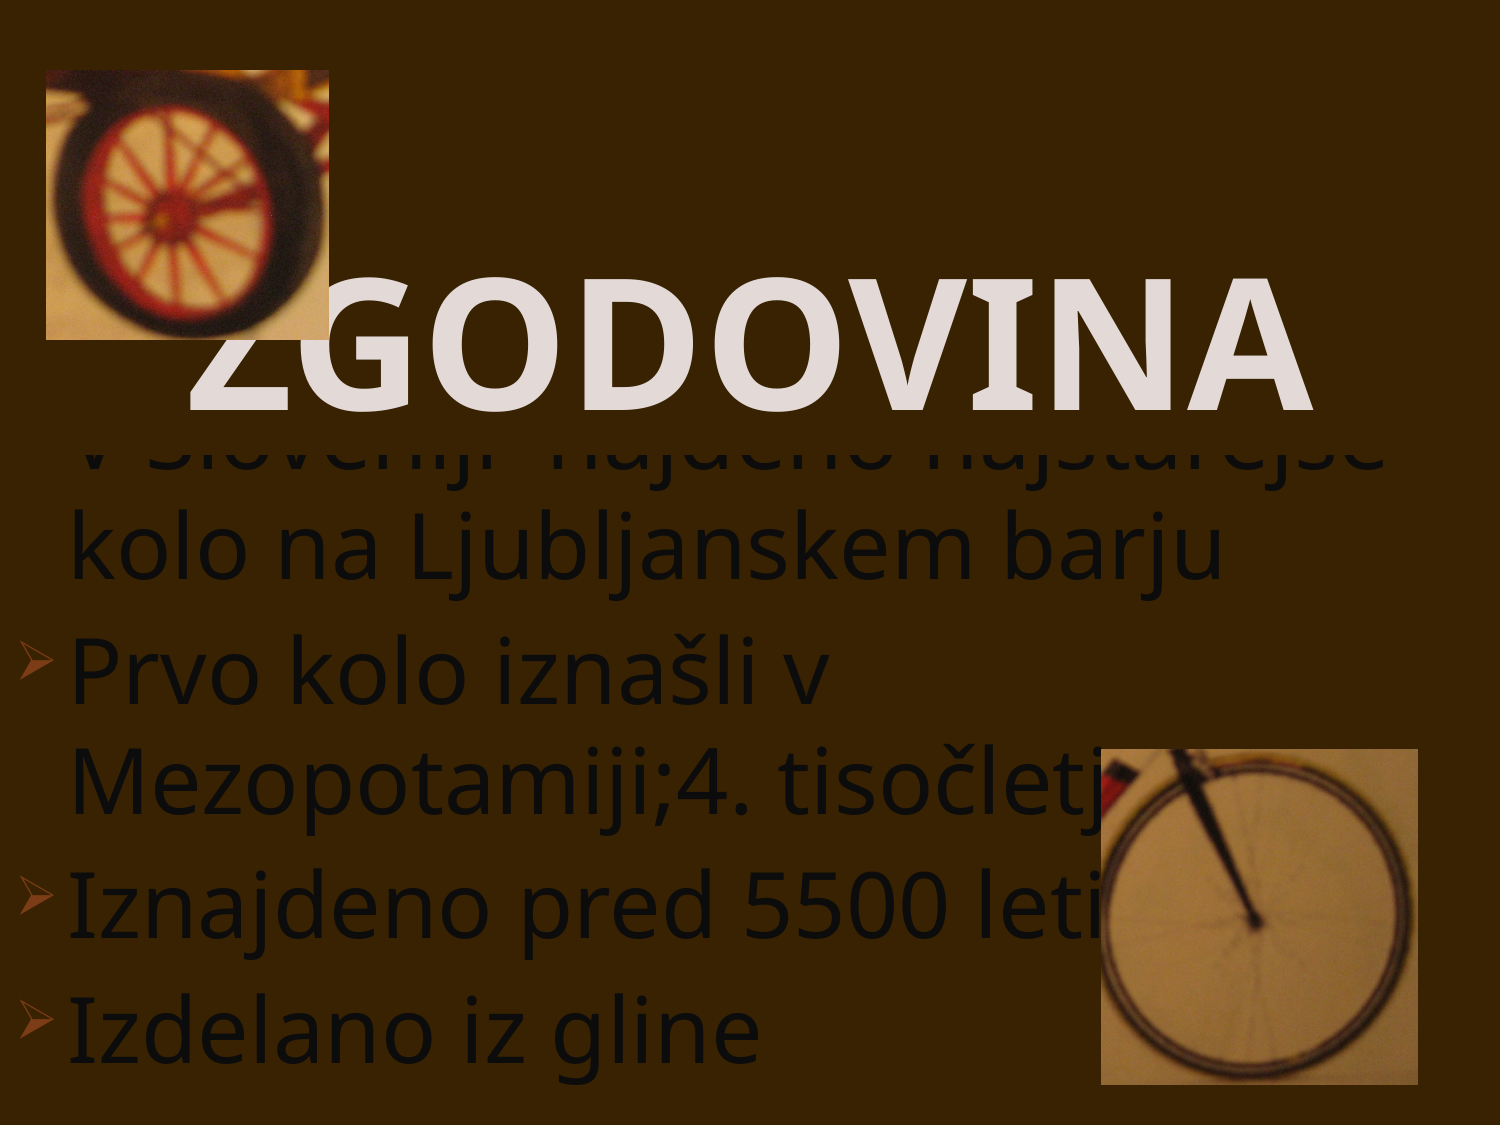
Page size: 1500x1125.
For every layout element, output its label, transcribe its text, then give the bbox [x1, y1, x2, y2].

picture [46, 70, 329, 340]
text_box ZGODOVINA [0, 0, 1500, 455]
list V Sloveniji najdeno najstarejše kolo na Ljubljanskem barju Prvo kolo iznašli v Mezopotamiji;4. tisočletju Iznajdeno pred 5500 leti Izdelano iz gline [0, 455, 1500, 1125]
picture [1101, 749, 1418, 1085]
